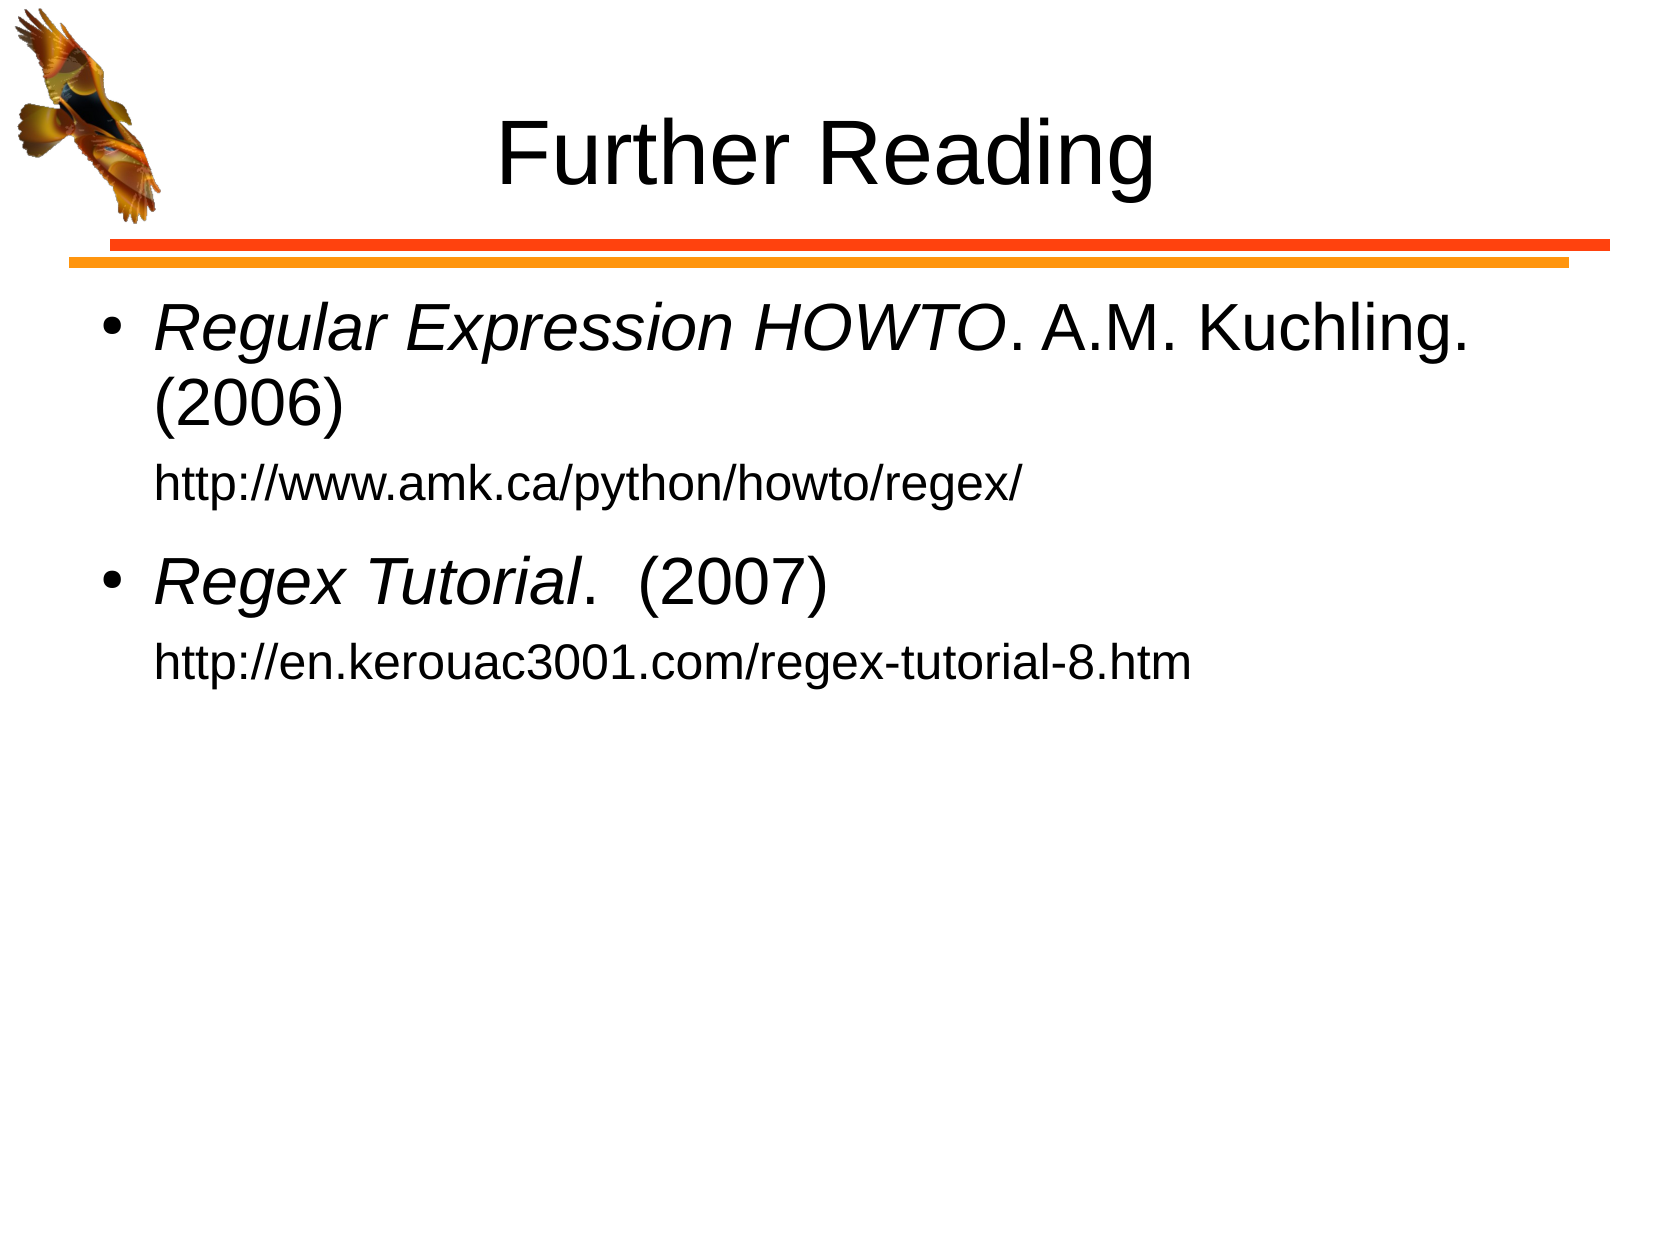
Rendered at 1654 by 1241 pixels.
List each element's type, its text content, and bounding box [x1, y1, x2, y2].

title Further Reading [82, 49, 1571, 257]
list Regular Expression HOWTO. A.M. Kuchling. (2006) http://www.amk.ca/python/howto/regex/ Regex Tutorial. (2007) http://en.kerouac3001.com/regex-tutorial-8.htm [82, 290, 1571, 1109]
picture [5, 8, 162, 225]
